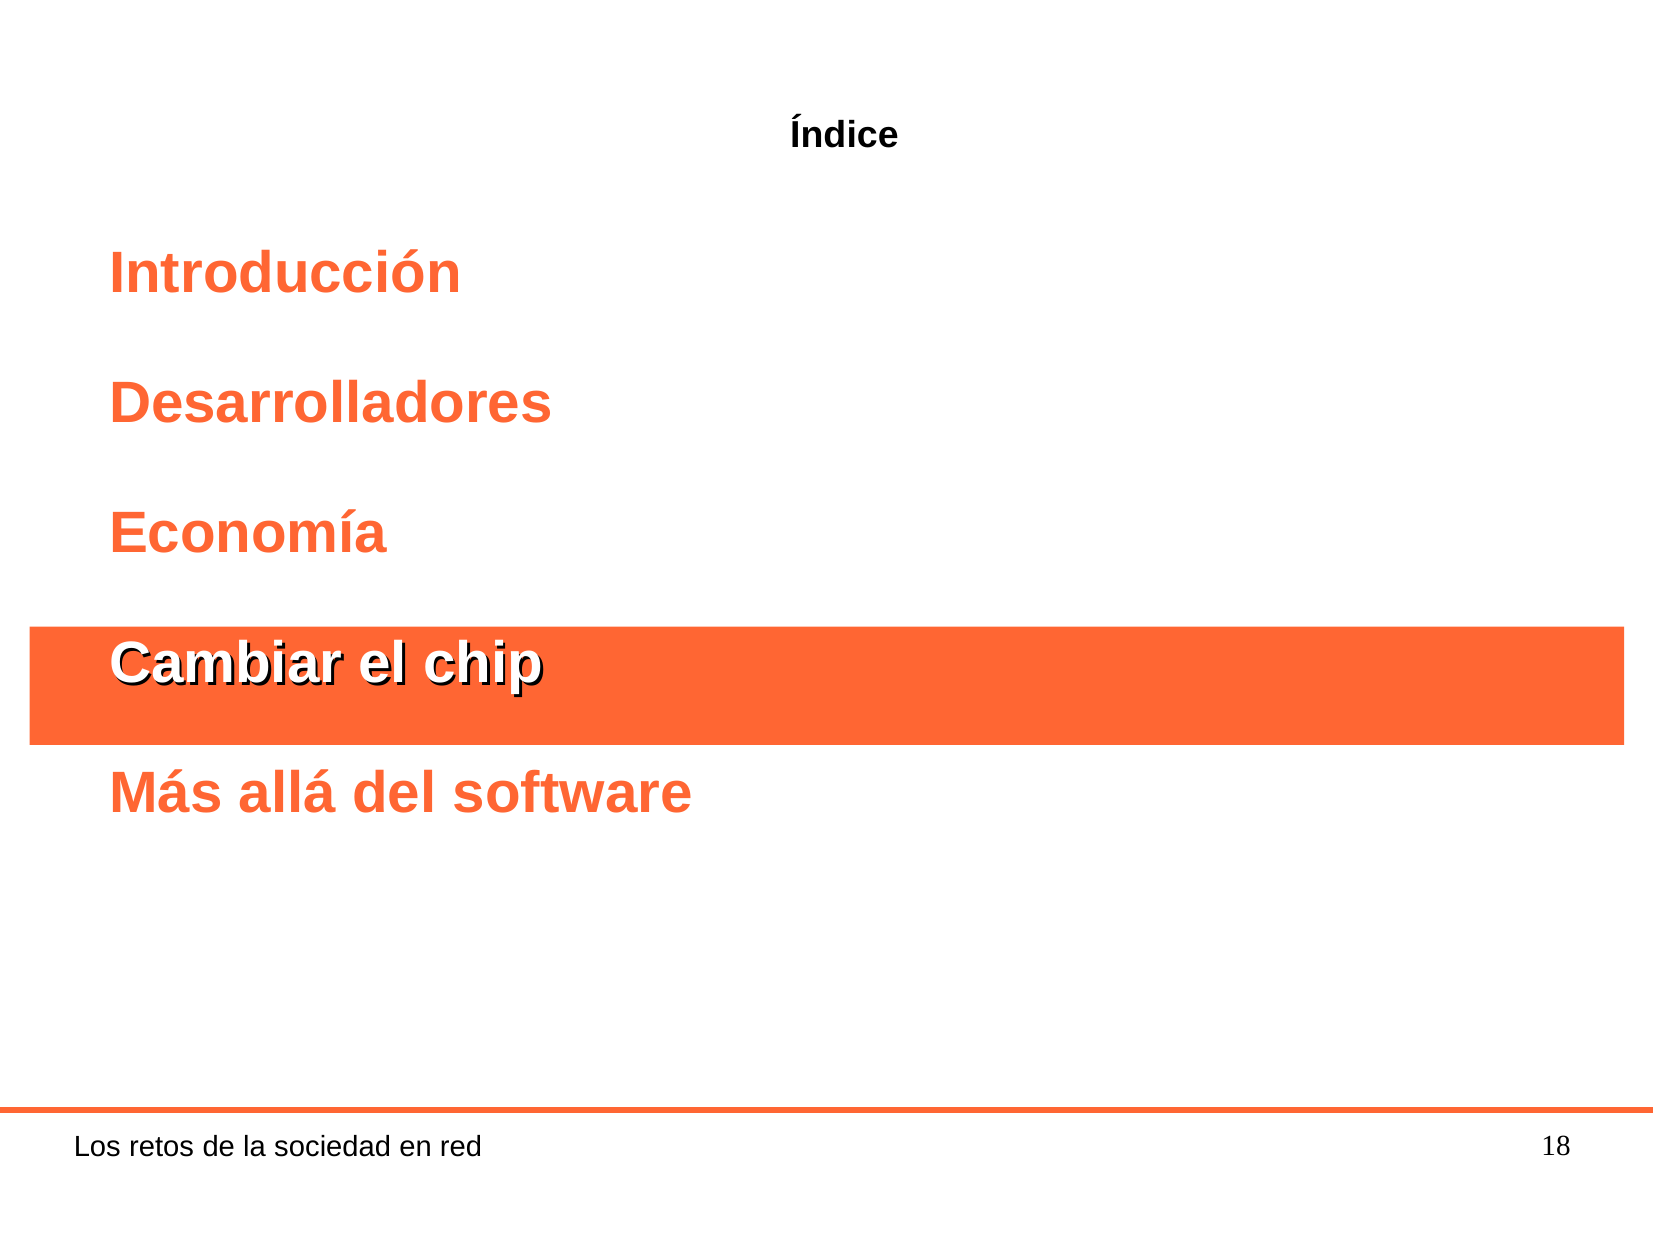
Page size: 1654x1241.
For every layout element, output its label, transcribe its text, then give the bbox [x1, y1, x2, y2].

text_box Índice Introducción Desarrolladores Economía Cambiar el chip Más allá del software [59, 106, 1595, 862]
text_box [1595, 626, 1625, 745]
text_box Los retos de la sociedad en red [59, 1122, 975, 1172]
text_box [29, 626, 59, 745]
